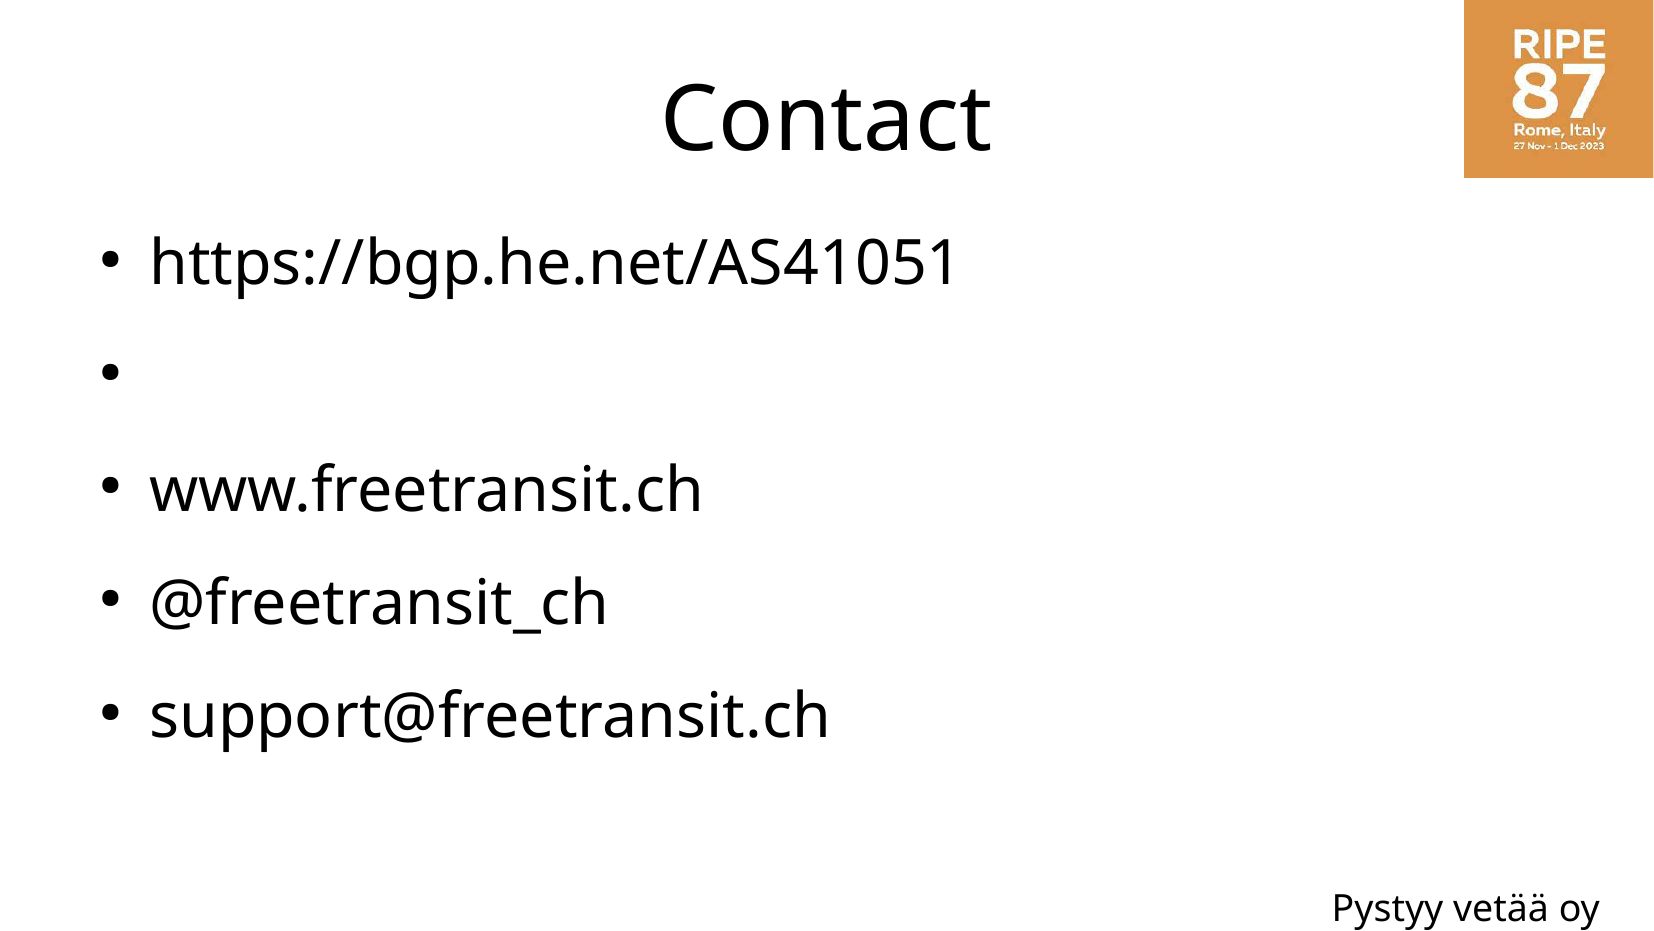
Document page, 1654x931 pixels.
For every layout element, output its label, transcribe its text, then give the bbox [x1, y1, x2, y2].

picture [1464, 0, 1654, 178]
list https://bgp.he.net/AS41051 www.freetransit.ch @freetransit_ch support@freetransit.ch [82, 217, 1571, 758]
title Contact [82, 37, 1571, 193]
text_box Pystyy vetää oy [1316, 874, 1654, 931]
